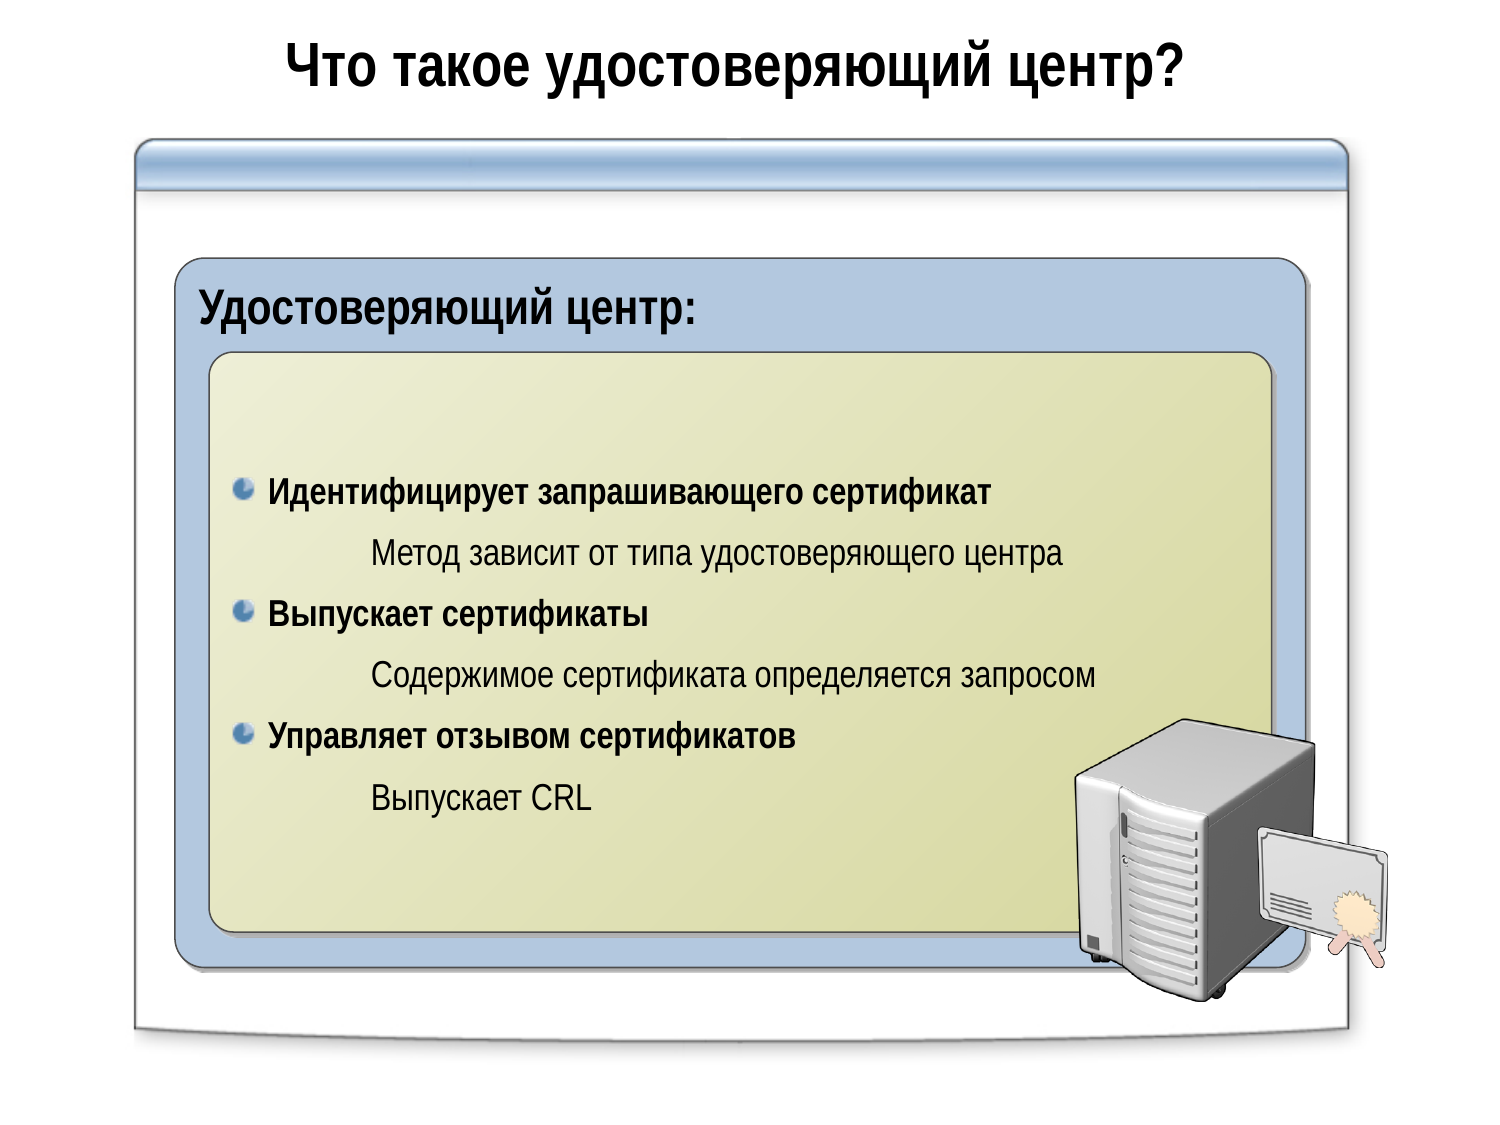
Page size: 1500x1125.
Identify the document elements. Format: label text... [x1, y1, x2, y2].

picture [125, 137, 1388, 1075]
text_box Идентифицирует запрашивающего сертификат Метод зависит от типа удостоверяющего центра Выпускает сертификаты Содержимое сертификата определяется запросом Управляет отзывом сертификатов Выпускает CRL [209, 352, 1272, 933]
text_box Удостоверяющий центр: [174, 258, 1306, 968]
title Что такое удостоверяющий центр? [137, 12, 1351, 126]
